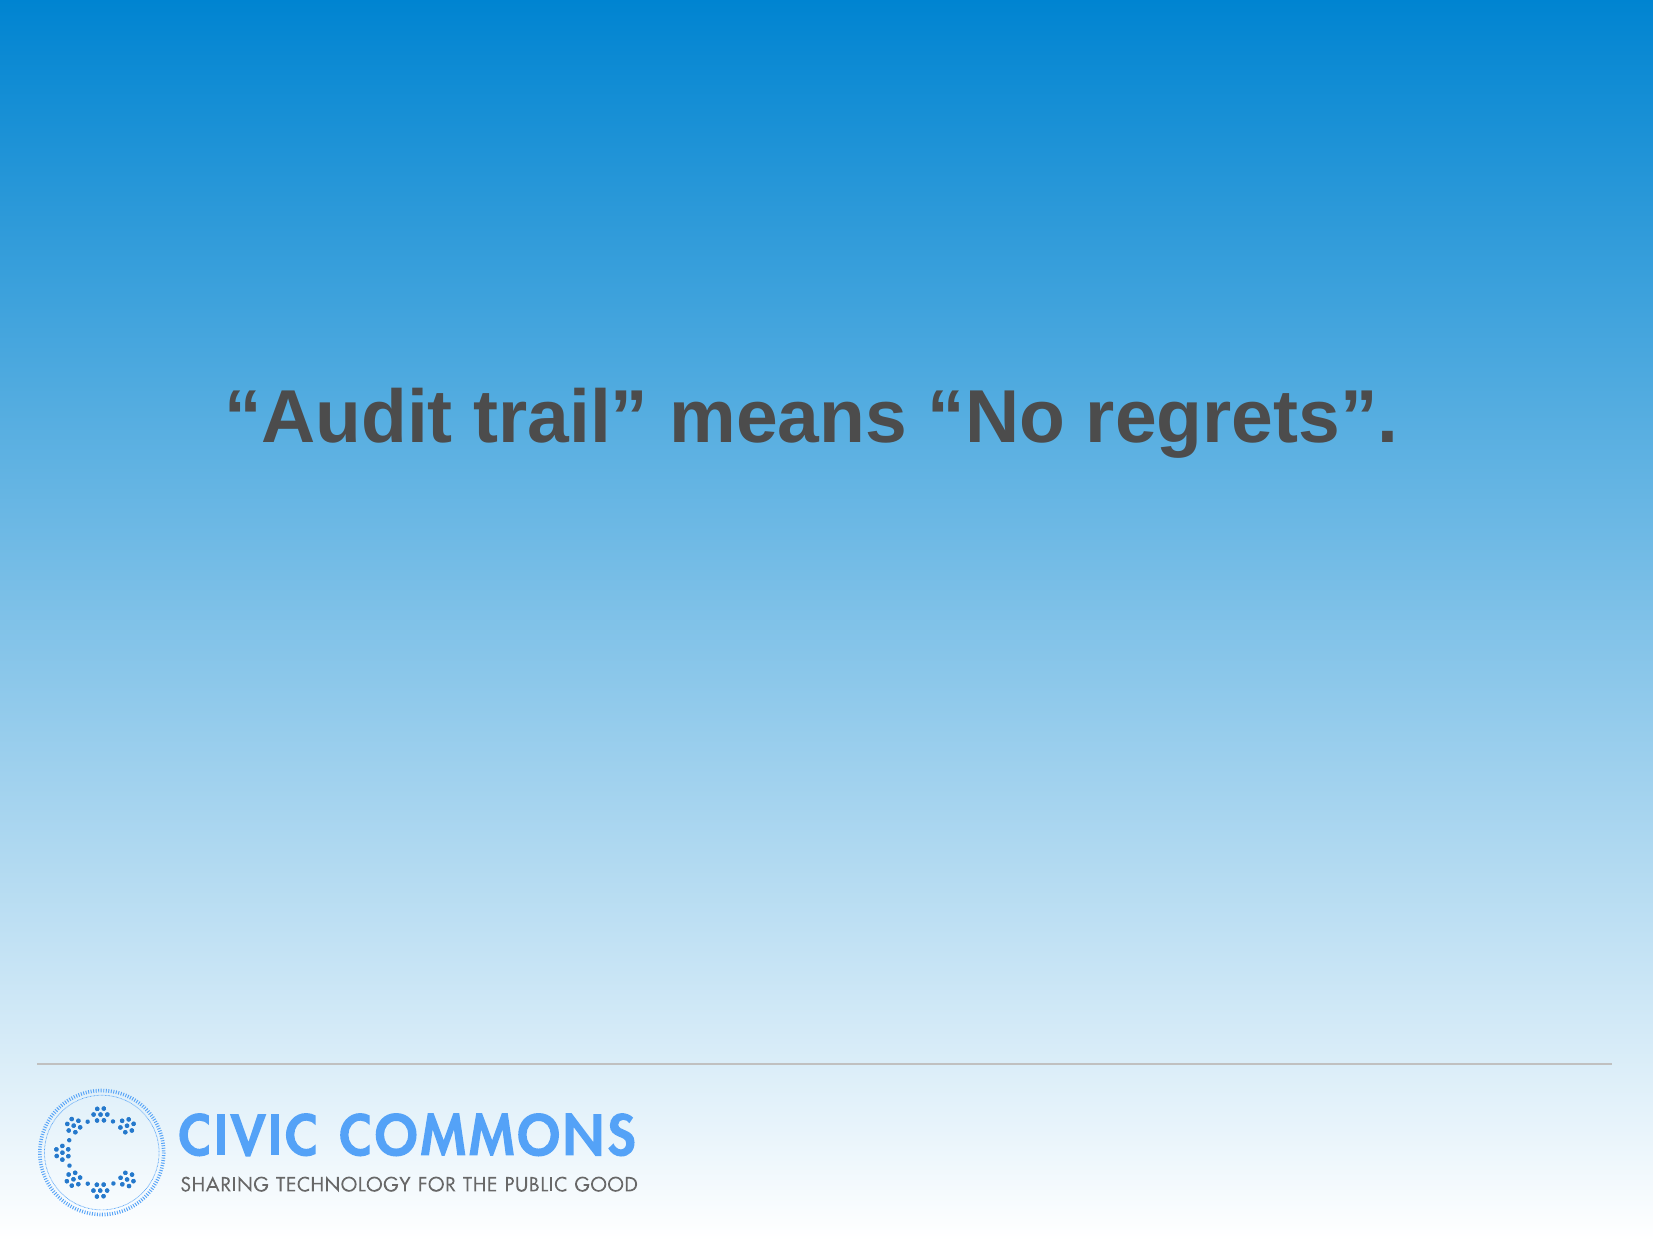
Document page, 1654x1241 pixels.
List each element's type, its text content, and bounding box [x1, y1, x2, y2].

picture [0, 1056, 689, 1241]
text_box “Audit trail” means “No regrets”. [209, 367, 1415, 466]
